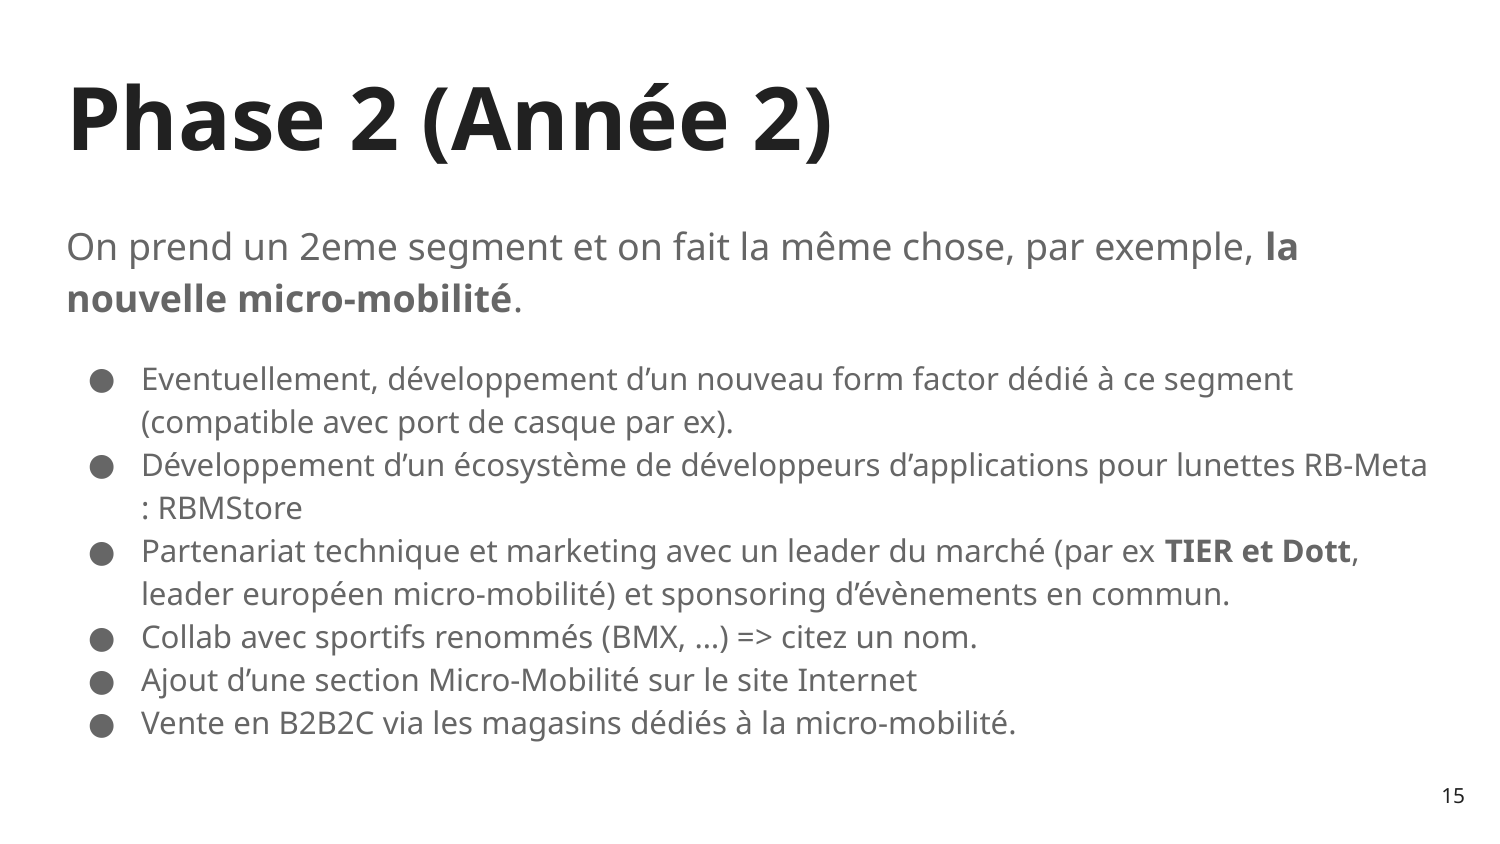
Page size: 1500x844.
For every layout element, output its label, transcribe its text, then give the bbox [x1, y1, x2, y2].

list On prend un 2eme segment et on fait la même chose, par exemple, la nouvelle micro-mobilité. Eventuellement, développement d’un nouveau form factor dédié à ce segment (compatible avec port de casque par ex). Développement d’un écosystème de développeurs d’applications pour lunettes RB-Meta : RBMStore Partenariat technique et marketing avec un leader du marché (par ex TIER et Dott, leader européen micro-mobilité) et sponsoring d’évènements en commun. Collab avec sportifs renommés (BMX, …) => citez un nom. Ajout d’une section Micro-Mobilité sur le site Internet Vente en B2B2C via les magasins dédiés à la micro-mobilité. [51, 201, 1449, 801]
title Phase 2 (Année 2) [51, 48, 1449, 180]
slide_number <number> [1389, 764, 1480, 830]
